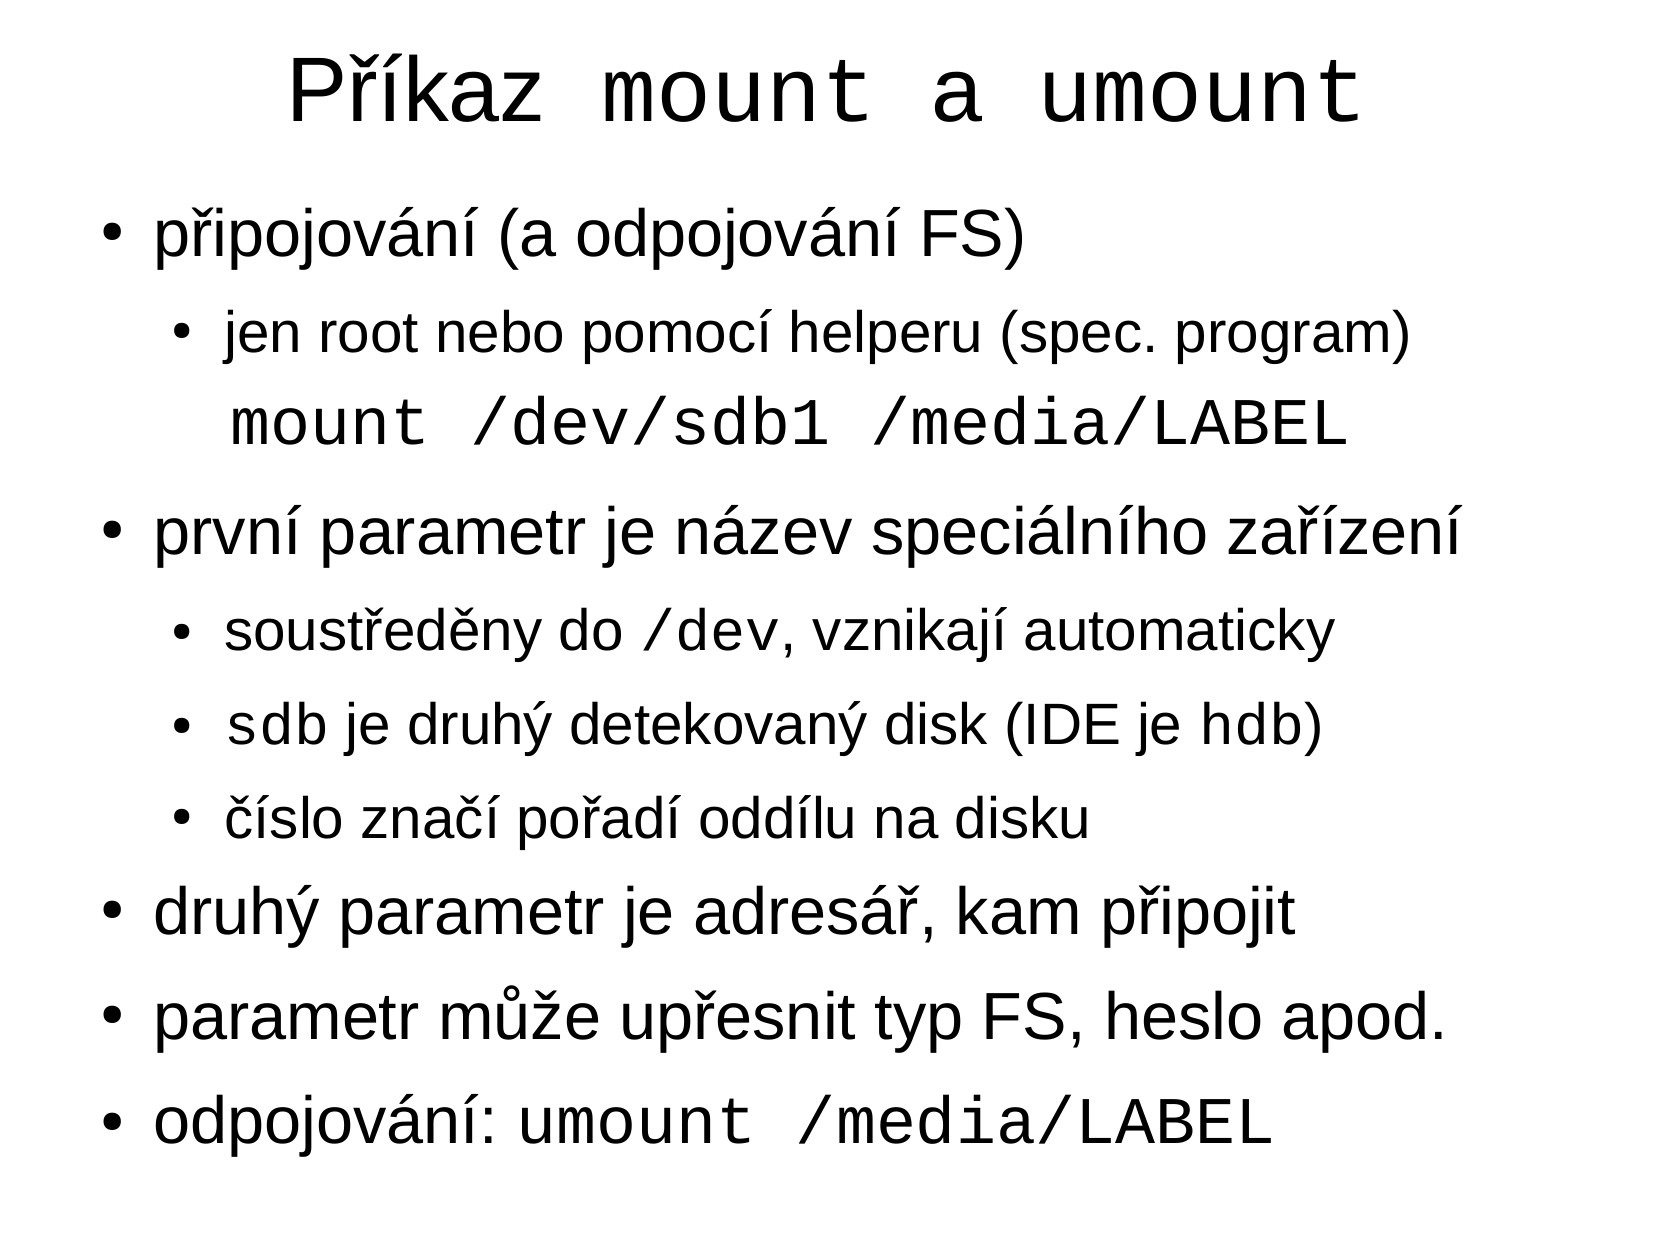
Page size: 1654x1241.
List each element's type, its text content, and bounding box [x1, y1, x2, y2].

title Příkaz mount a umount [82, 0, 1571, 191]
list připojování (a odpojování FS) jen root nebo pomocí helperu (spec. program) mount /dev/sdb1 /media/LABEL první parametr je název speciálního zařízení soustředěny do /dev, vznikají automaticky sdb je druhý detekovaný disk (IDE je hdb) číslo značí pořadí oddílu na disku druhý parametr je adresář, kam připojit parametr může upřesnit typ FS, heslo apod. odpojování: umount /media/LABEL [82, 195, 1571, 1164]
